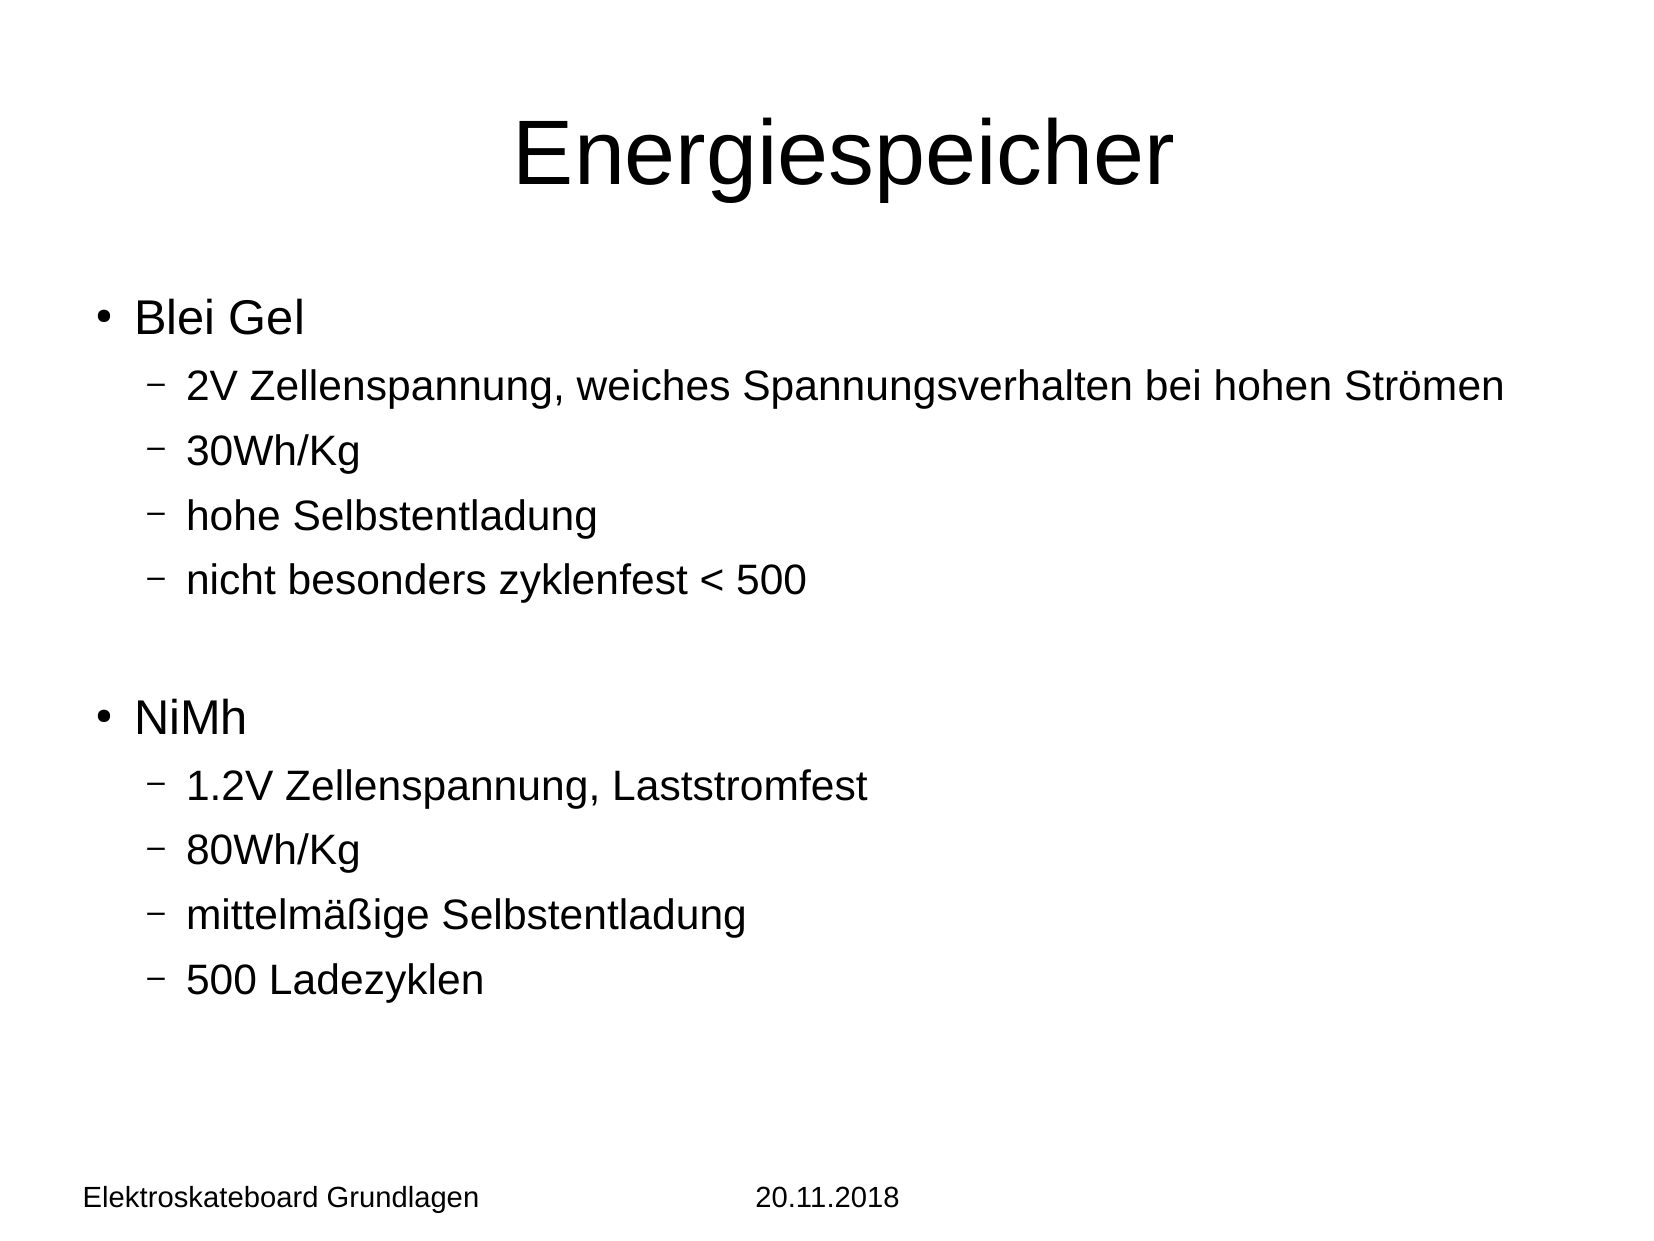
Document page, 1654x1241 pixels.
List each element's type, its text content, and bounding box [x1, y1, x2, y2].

list Blei Gel 2V Zellenspannung, weiches Spannungsverhalten bei hohen Strömen 30Wh/Kg hohe Selbstentladung nicht besonders zyklenfest < 500 NiMh 1.2V Zellenspannung, Laststromfest 80Wh/Kg mittelmäßige Selbstentladung 500 Ladezyklen [82, 290, 1571, 1010]
title Energiespeicher [82, 49, 1571, 257]
